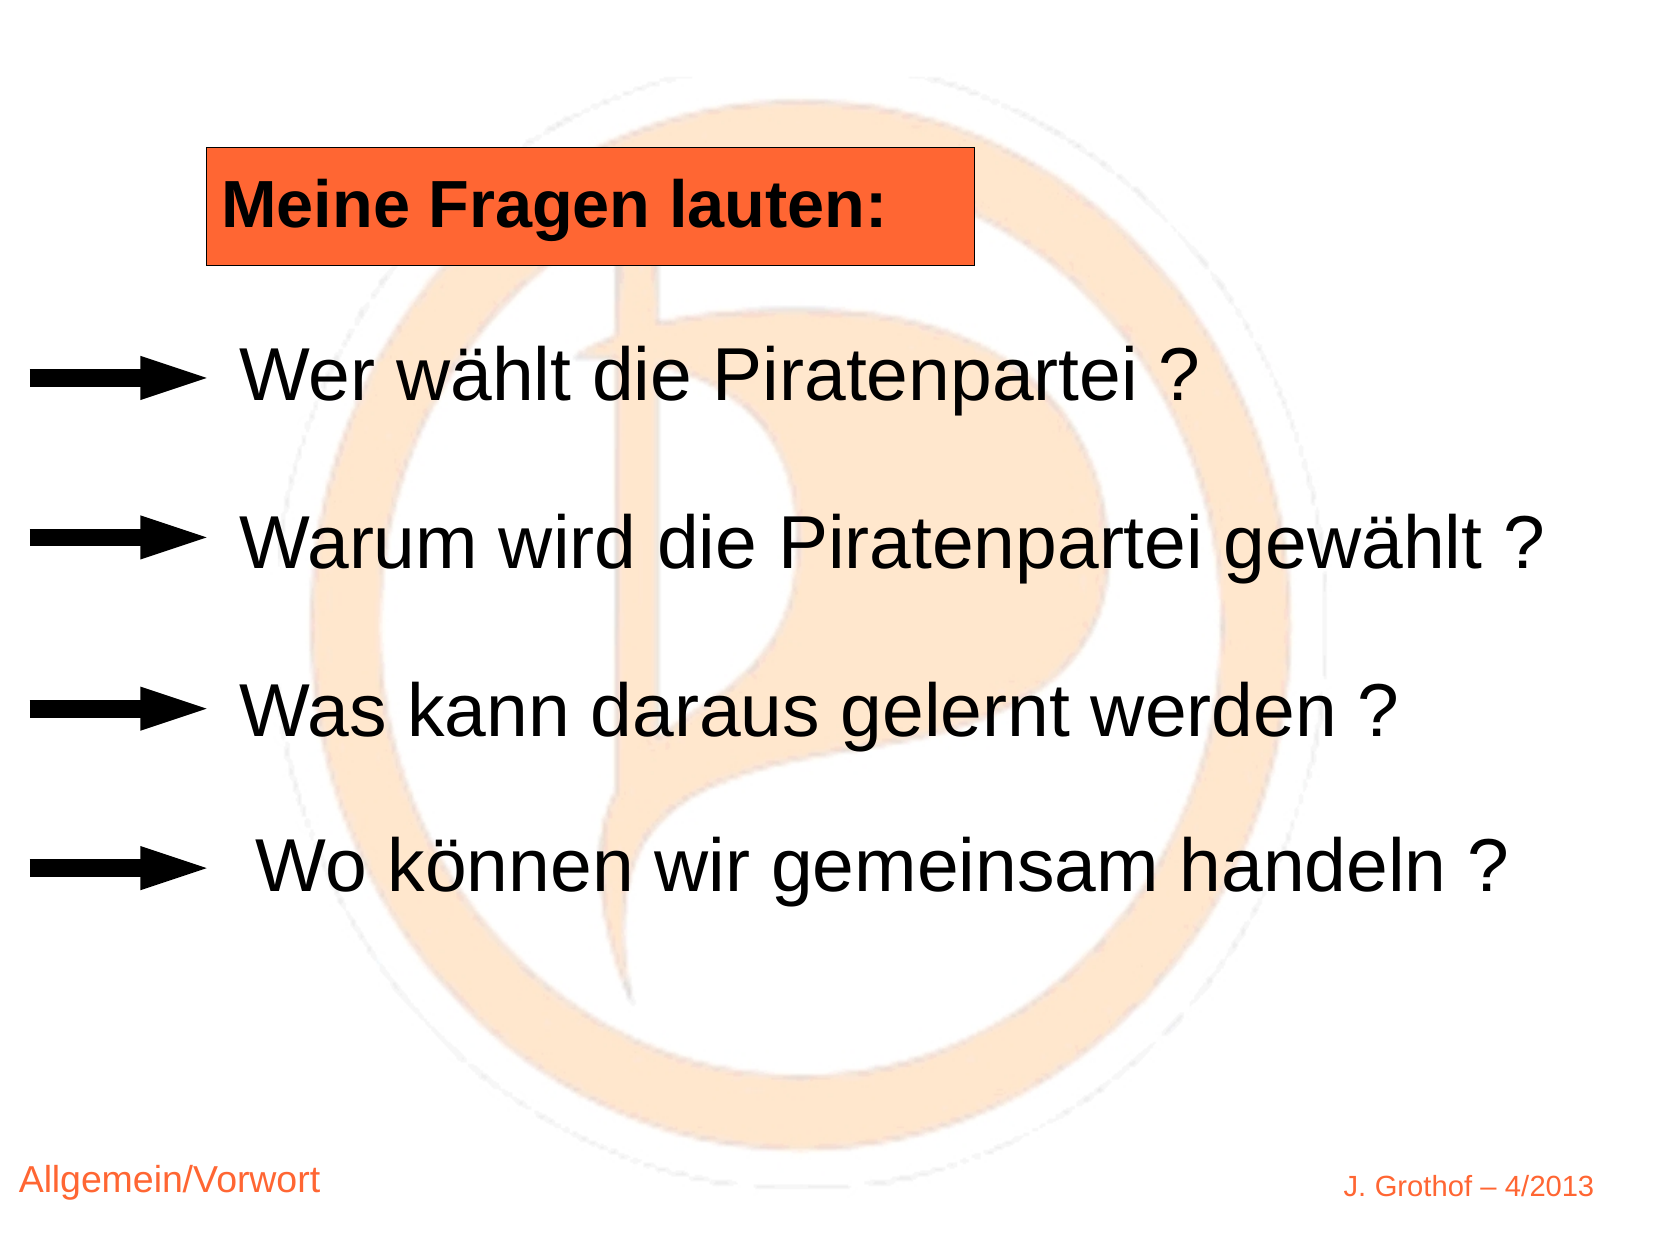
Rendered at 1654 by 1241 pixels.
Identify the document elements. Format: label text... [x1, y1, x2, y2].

text_box Meine Fragen lauten: [206, 159, 903, 250]
picture [0, 0, 1654, 1241]
text_box Wer wählt die Piratenpartei ? Warum wird die Piratenpartei gewählt ? Was kann daraus gelernt werden ? [177, 324, 1595, 886]
text_box [206, 147, 975, 266]
text_box Wo können wir gemeinsam handeln ? [241, 816, 1526, 916]
text_box Allgemein/Vorwort [3, 1151, 335, 1211]
